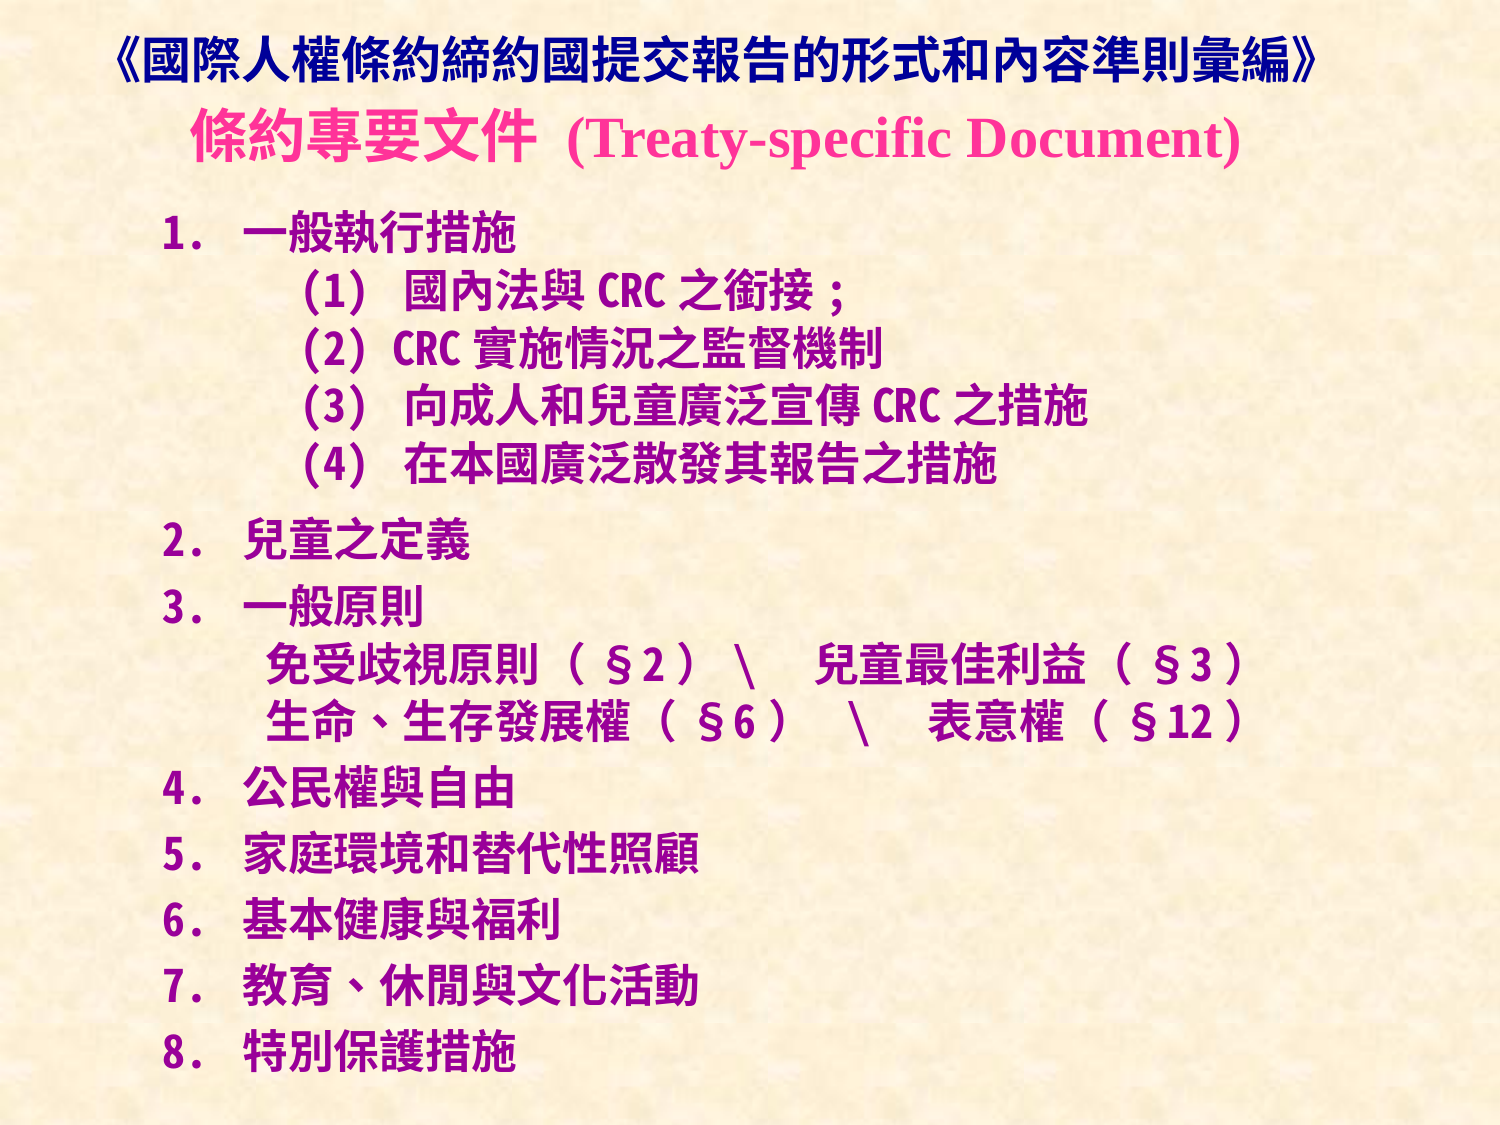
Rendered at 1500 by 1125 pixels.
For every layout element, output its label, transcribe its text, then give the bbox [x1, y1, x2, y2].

picture [0, 0, 1500, 1125]
title 《國際人權條約締約國提交報告的形式和內容準則彙編》 條約專要文件 (Treaty-specific Document) [35, 10, 1397, 179]
list 1. 一般執行措施 (1) 國內法與CRC之銜接; (2) CRC實施情況之監督機制 (3) 向成人和兒童廣泛宣傳CRC之措施 (4) 在本國廣泛散發其報告之措施 2. 兒童之定義 3. 一般原則 免受歧視原則（§2）\ 兒童最佳利益（§3） 生命、生存發展權（§6） \ 表意權（§12） 4. 公民權與自由 5. 家庭環境和替代性照顧 6. 基本健康與福利 7. 教育、休閒與文化活動 8. 特別保護措施 [147, 193, 1414, 1084]
